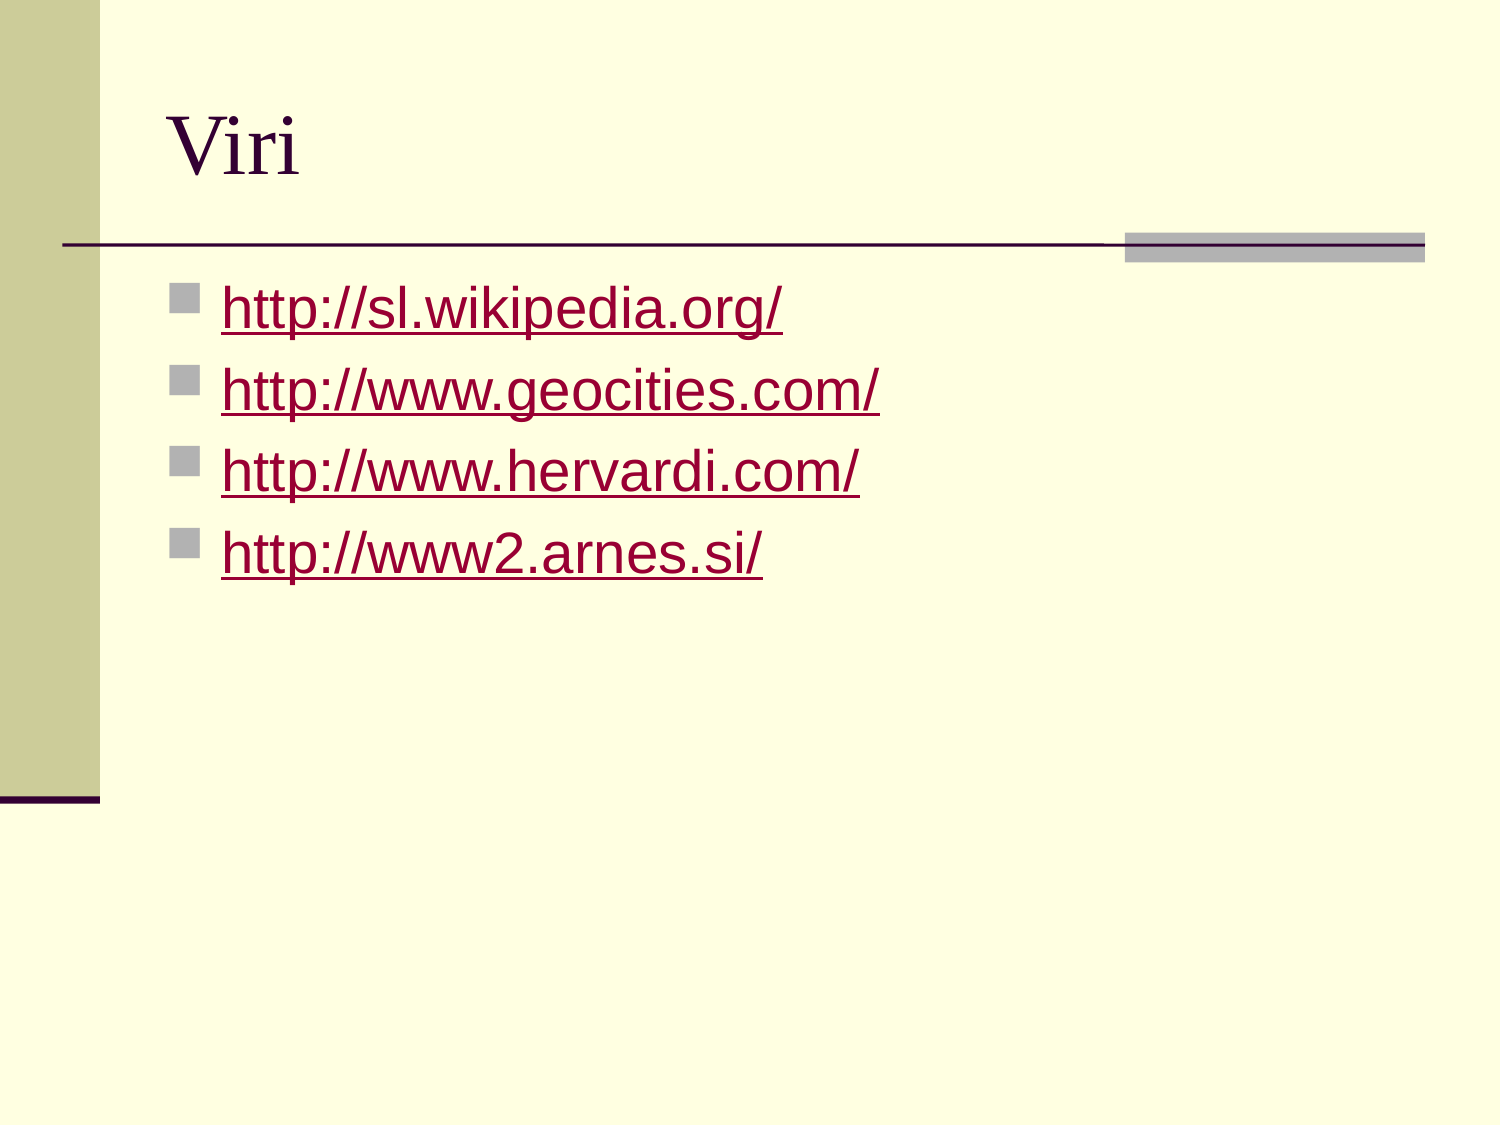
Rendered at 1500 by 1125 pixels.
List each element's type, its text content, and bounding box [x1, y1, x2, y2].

title Viri [150, 45, 1425, 234]
list http://sl.wikipedia.org/ http://www.geocities.com/ http://www.hervardi.com/ http://www2.arnes.si/ [150, 262, 1425, 1006]
